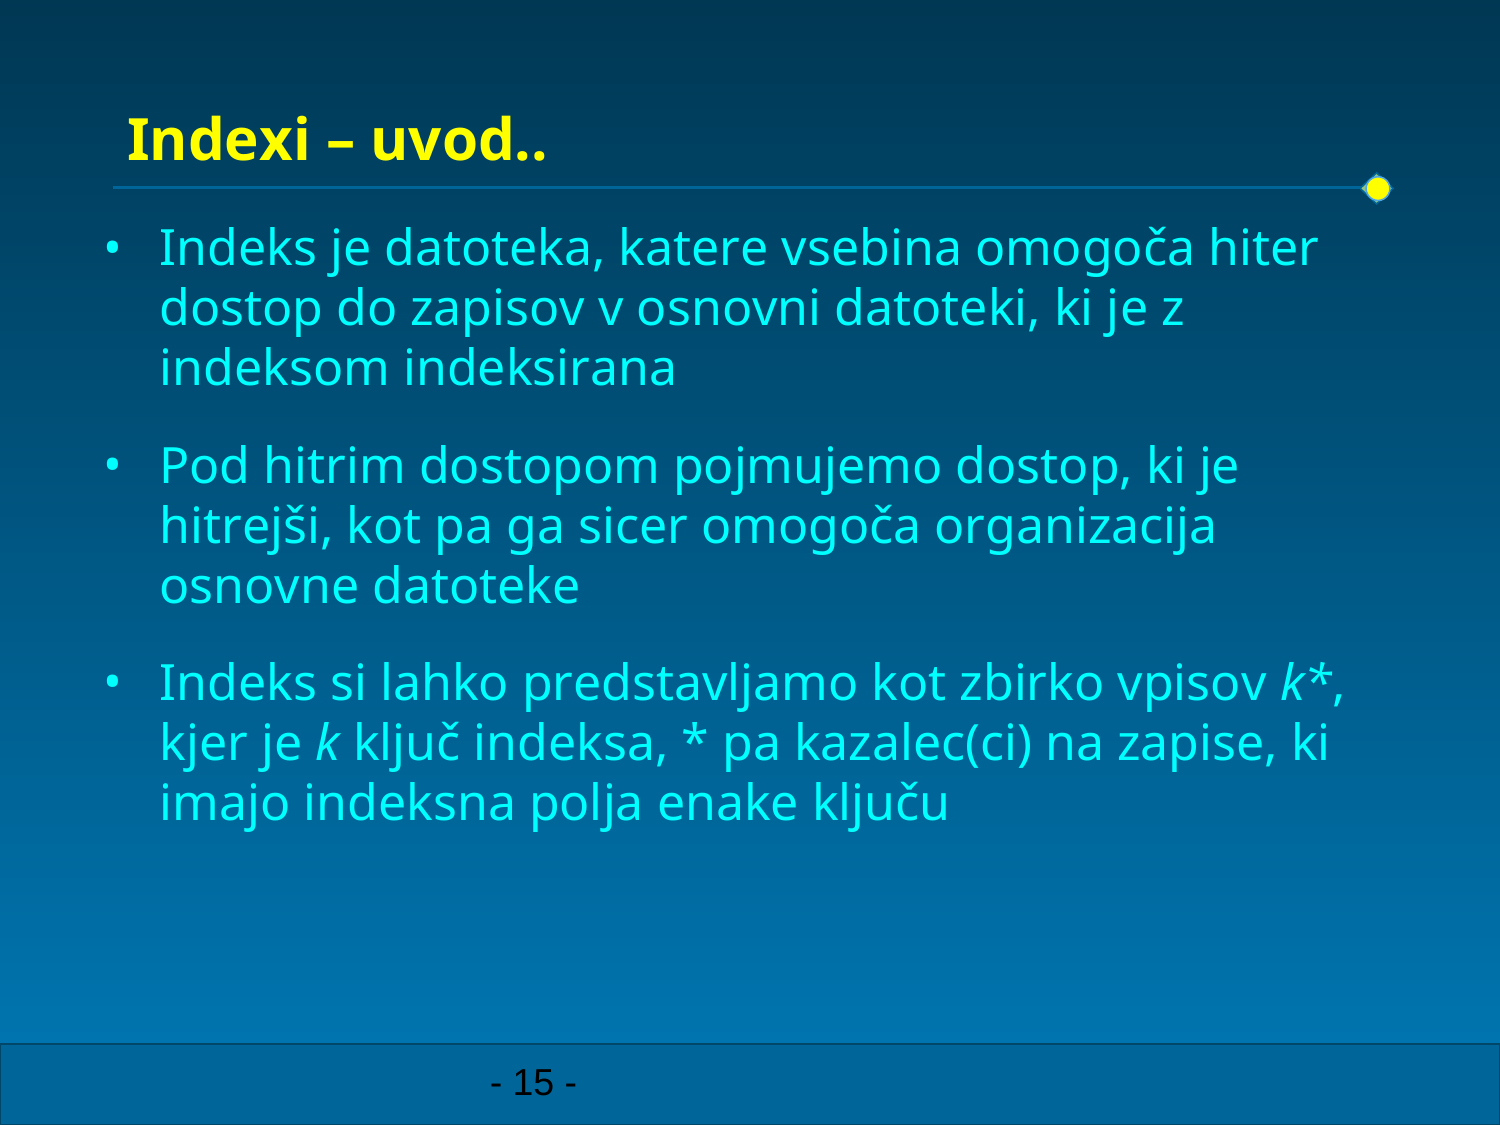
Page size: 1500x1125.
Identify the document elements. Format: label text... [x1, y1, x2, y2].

list Indeks je datoteka, katere vsebina omogoča hiter dostop do zapisov v osnovni datoteki, ki je z indeksom indeksirana Pod hitrim dostopom pojmujemo dostop, ki je hitrejši, kot pa ga sicer omogoča organizacija osnovne datoteke Indeks si lahko predstavljamo kot zbirko vpisov k*, kjer je k ključ indeksa, * pa kazalec(ci) na zapise, ki imajo indeksna polja enake ključu [88, 208, 1424, 1003]
title Indexi – uvod.. [112, 94, 1388, 181]
